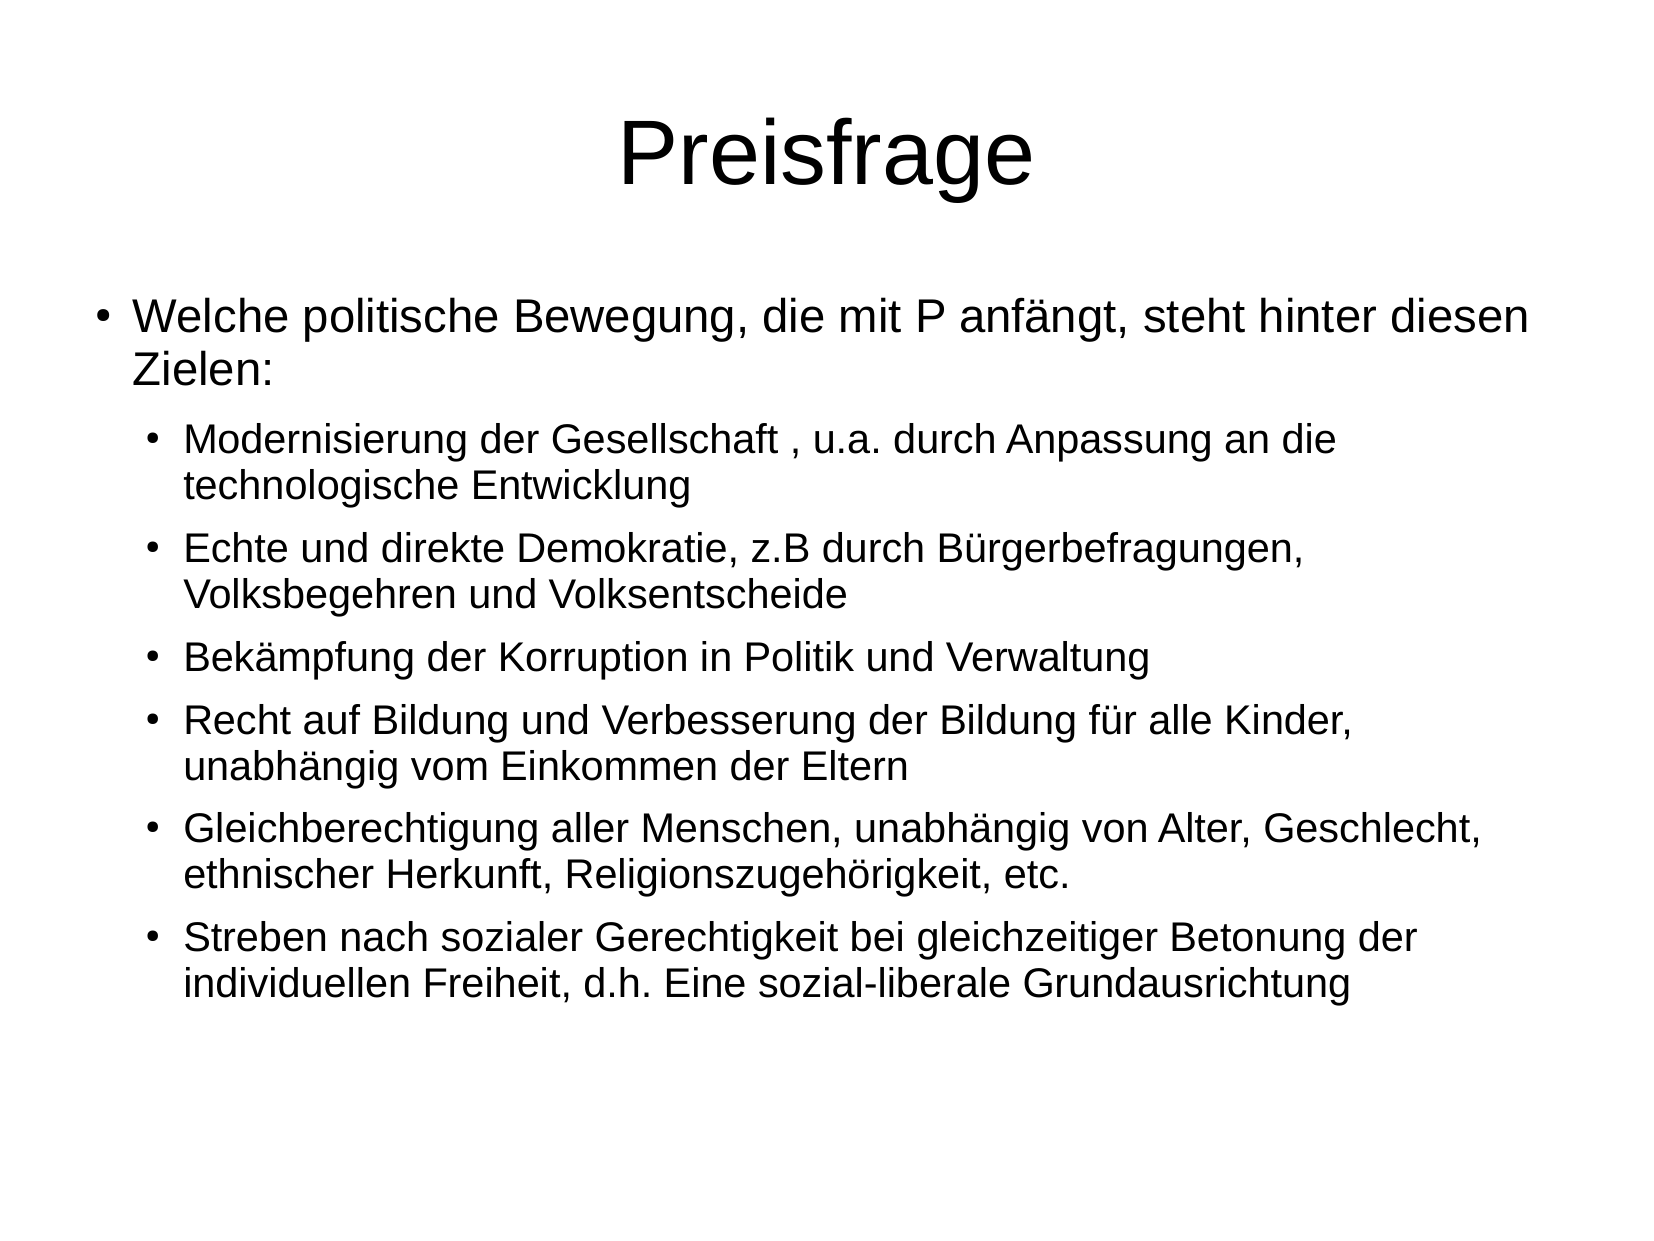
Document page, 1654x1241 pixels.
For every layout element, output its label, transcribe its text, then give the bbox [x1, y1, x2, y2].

title Preisfrage [82, 49, 1571, 257]
list Welche politische Bewegung, die mit P anfängt, steht hinter diesen Zielen: Modernisierung der Gesellschaft , u.a. durch Anpassung an die technologische Entwicklung Echte und direkte Demokratie, z.B durch Bürgerbefragungen, Volksbegehren und Volksentscheide Bekämpfung der Korruption in Politik und Verwaltung Recht auf Bildung und Verbesserung der Bildung für alle Kinder, unabhängig vom Einkommen der Eltern Gleichberechtigung aller Menschen, unabhängig von Alter, Geschlecht, ethnischer Herkunft, Religionszugehörigkeit, etc. Streben nach sozialer Gerechtigkeit bei gleichzeitiger Betonung der individuellen Freiheit, d.h. Eine sozial-liberale Grundausrichtung [82, 290, 1571, 1010]
